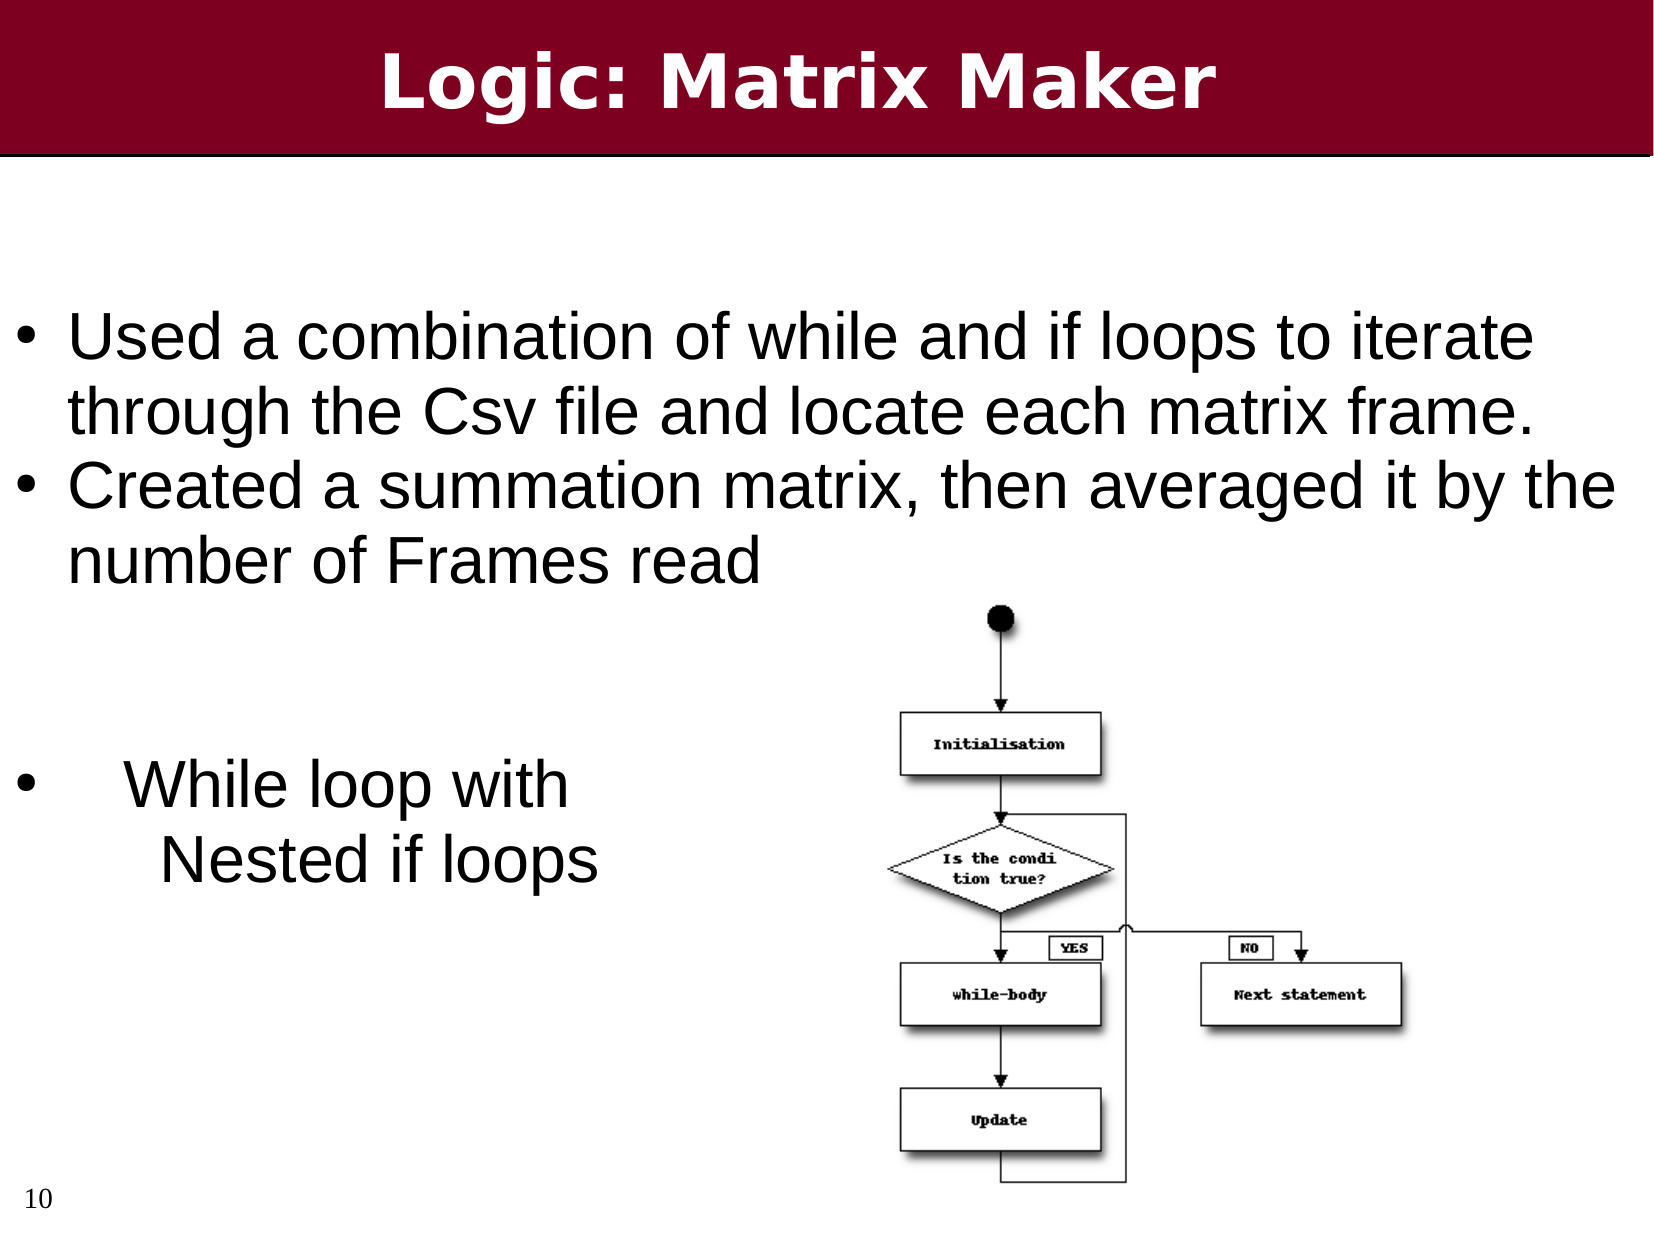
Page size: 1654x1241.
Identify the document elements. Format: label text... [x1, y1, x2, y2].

text_box Used a combination of while and if loops to iterate through the Csv file and locate each matrix frame. Created a summation matrix, then averaged it by the number of Frames read While loop with Nested if loops [0, 291, 1654, 975]
picture [800, 524, 1501, 1213]
text_box Logic: Matrix Maker [0, 31, 1651, 134]
text_box [0, 0, 1654, 156]
